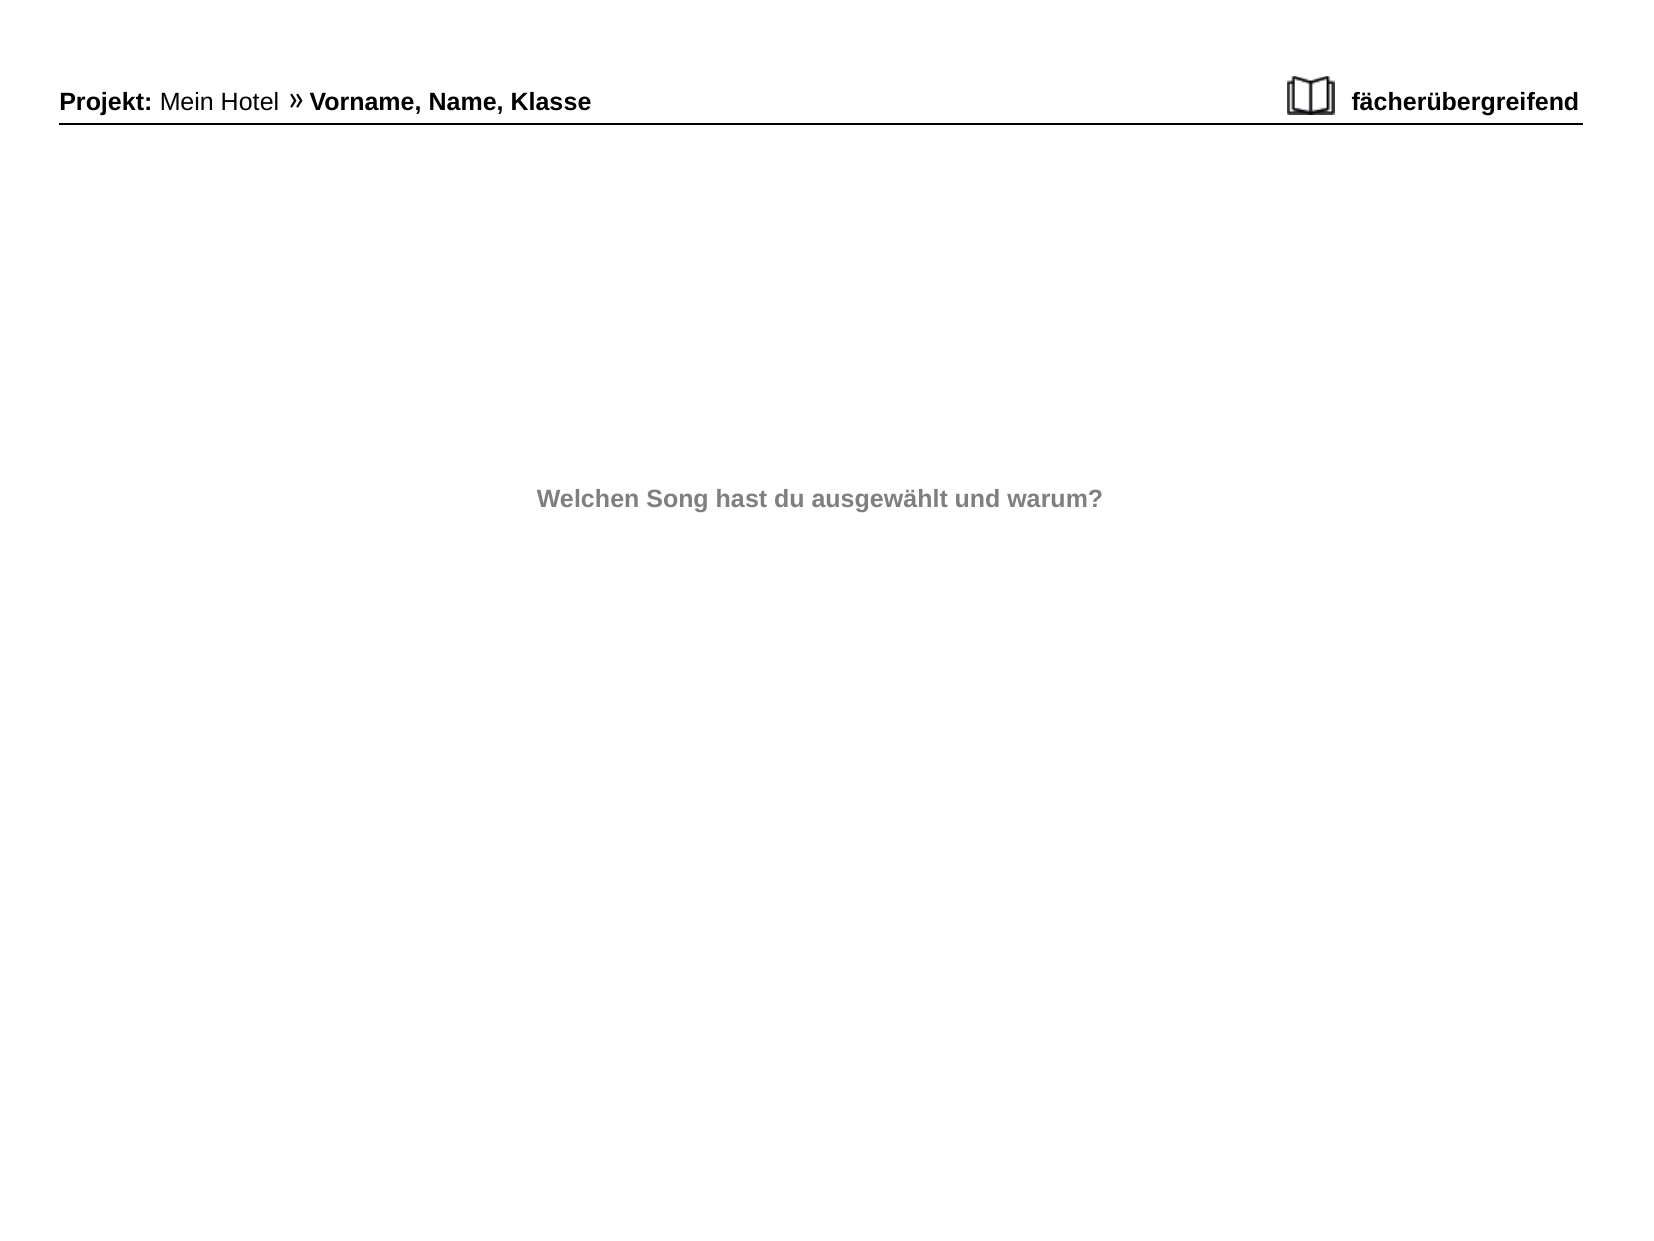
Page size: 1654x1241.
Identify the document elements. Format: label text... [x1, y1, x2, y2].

text_box Projekt: Mein Hotel » Vorname, Name, Klasse fächerübergreifend [59, 64, 1583, 123]
picture [1287, 76, 1335, 115]
text_box Welchen Song hast du ausgewählt und warum? [58, 466, 1583, 526]
